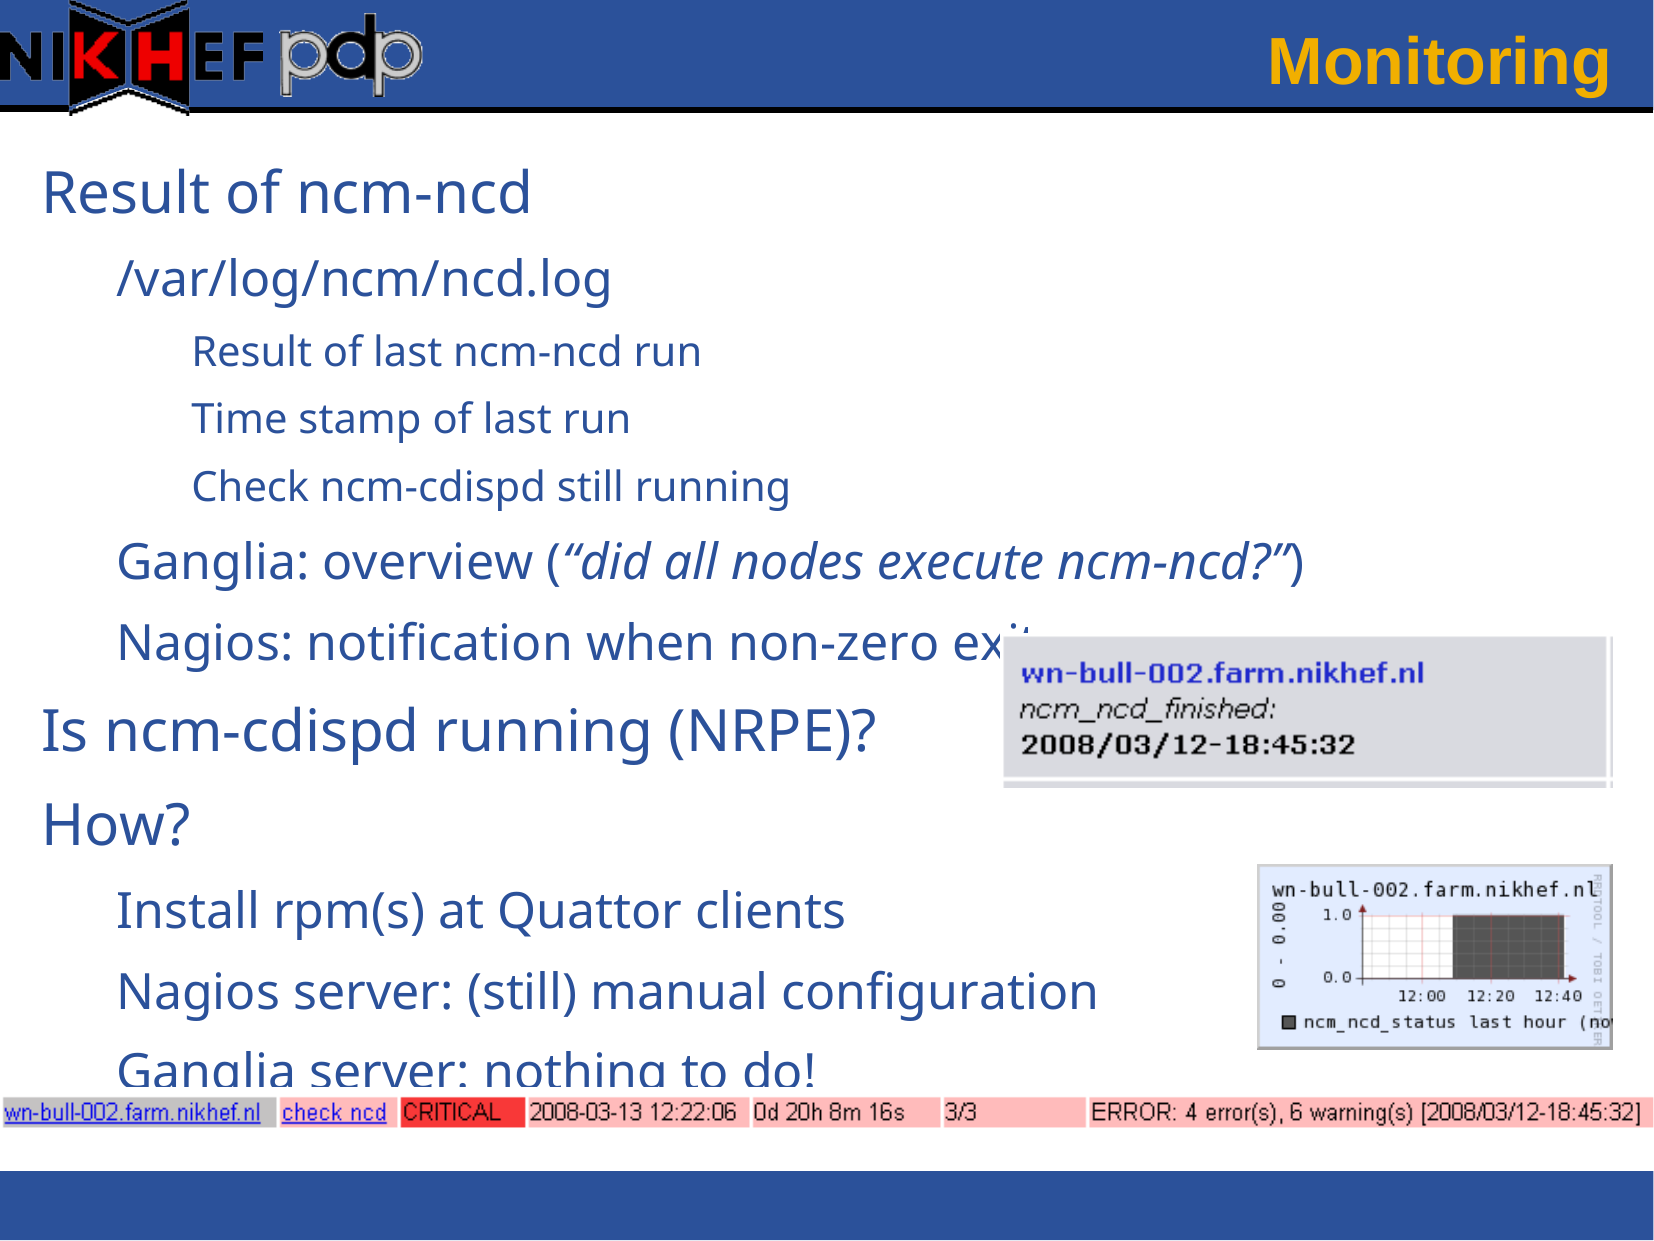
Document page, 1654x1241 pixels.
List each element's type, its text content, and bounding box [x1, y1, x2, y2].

picture [0, 0, 263, 116]
list Result of ncm-ncd /var/log/ncm/ncd.log Result of last ncm-ncd run Time stamp of last run Check ncm-cdispd still running Ganglia: overview (“did all nodes execute ncm-ncd?”) Nagios: notification when non-zero exit Is ncm-cdispd running (NRPE)? How? Install rpm(s) at Quattor clients Nagios server: (still) manual configuration Ganglia server: nothing to do! [41, 151, 1627, 1087]
picture [0, 1087, 1654, 1142]
picture [1257, 864, 1613, 1051]
title Monitoring [449, 16, 1613, 108]
picture [1000, 633, 1613, 788]
picture [279, 13, 424, 97]
